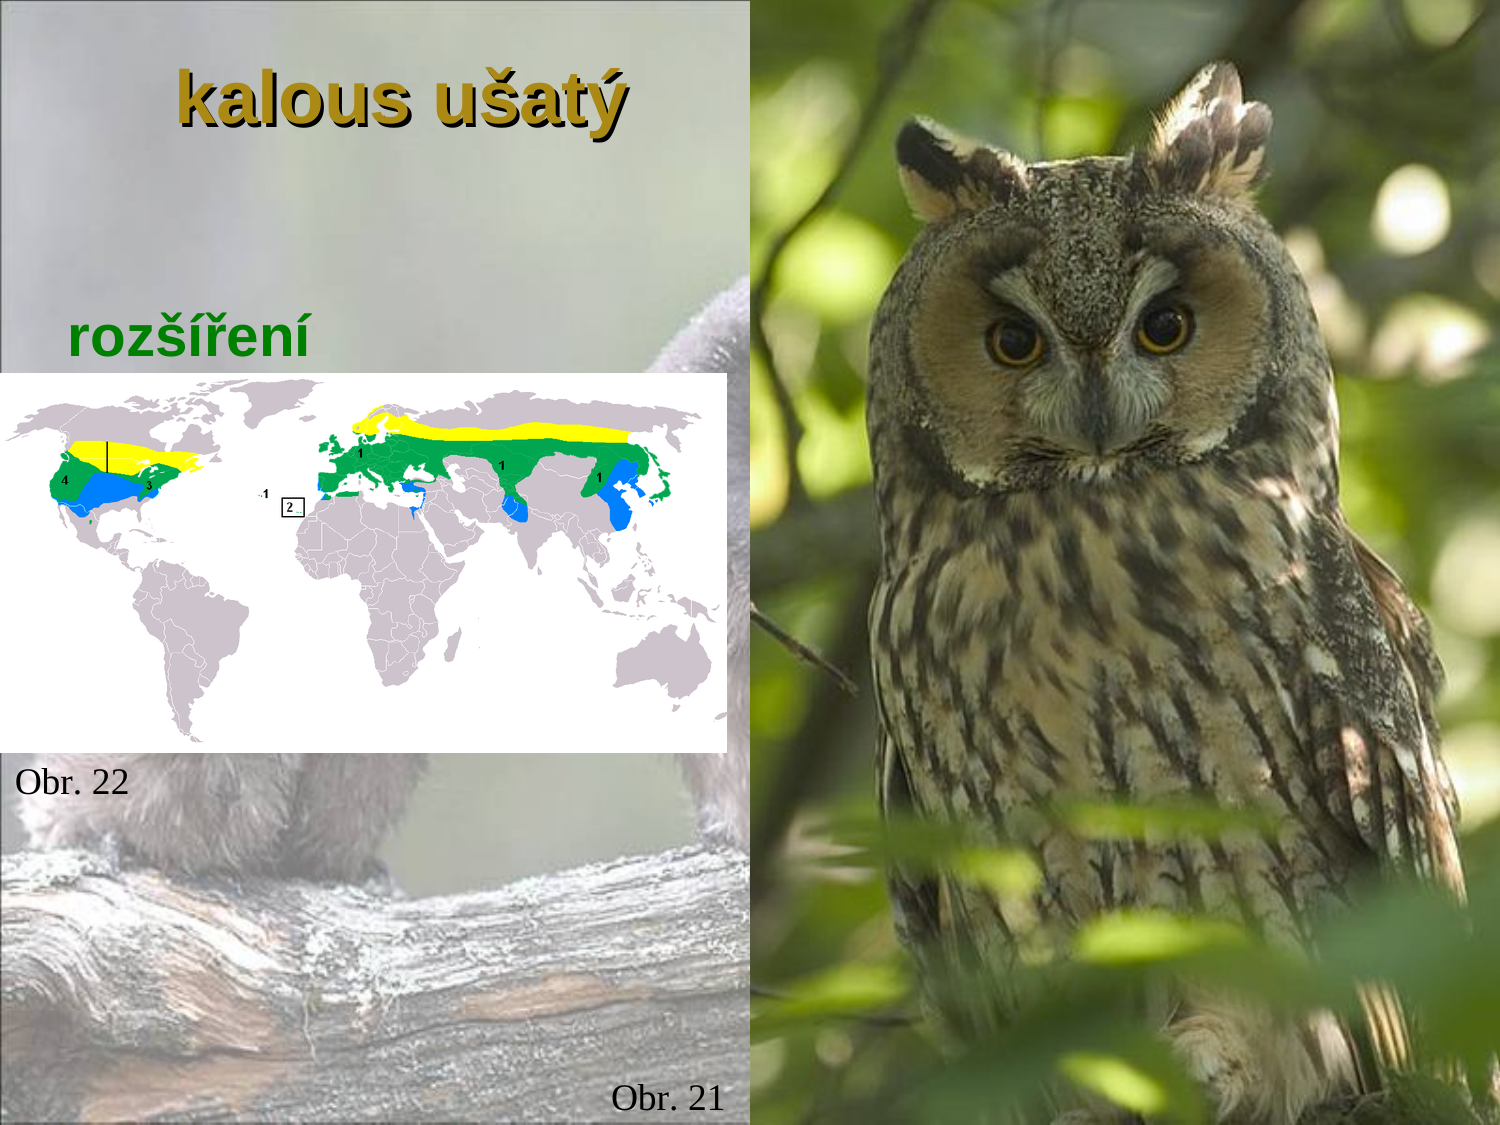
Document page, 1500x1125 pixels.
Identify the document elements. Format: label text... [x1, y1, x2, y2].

text_box Obr. 21 [596, 1064, 751, 1125]
text_box Obr. 22 [0, 749, 148, 811]
picture [0, 0, 1500, 1125]
title kalous ušatý [159, 0, 750, 188]
text_box rozšíření [53, 290, 467, 377]
